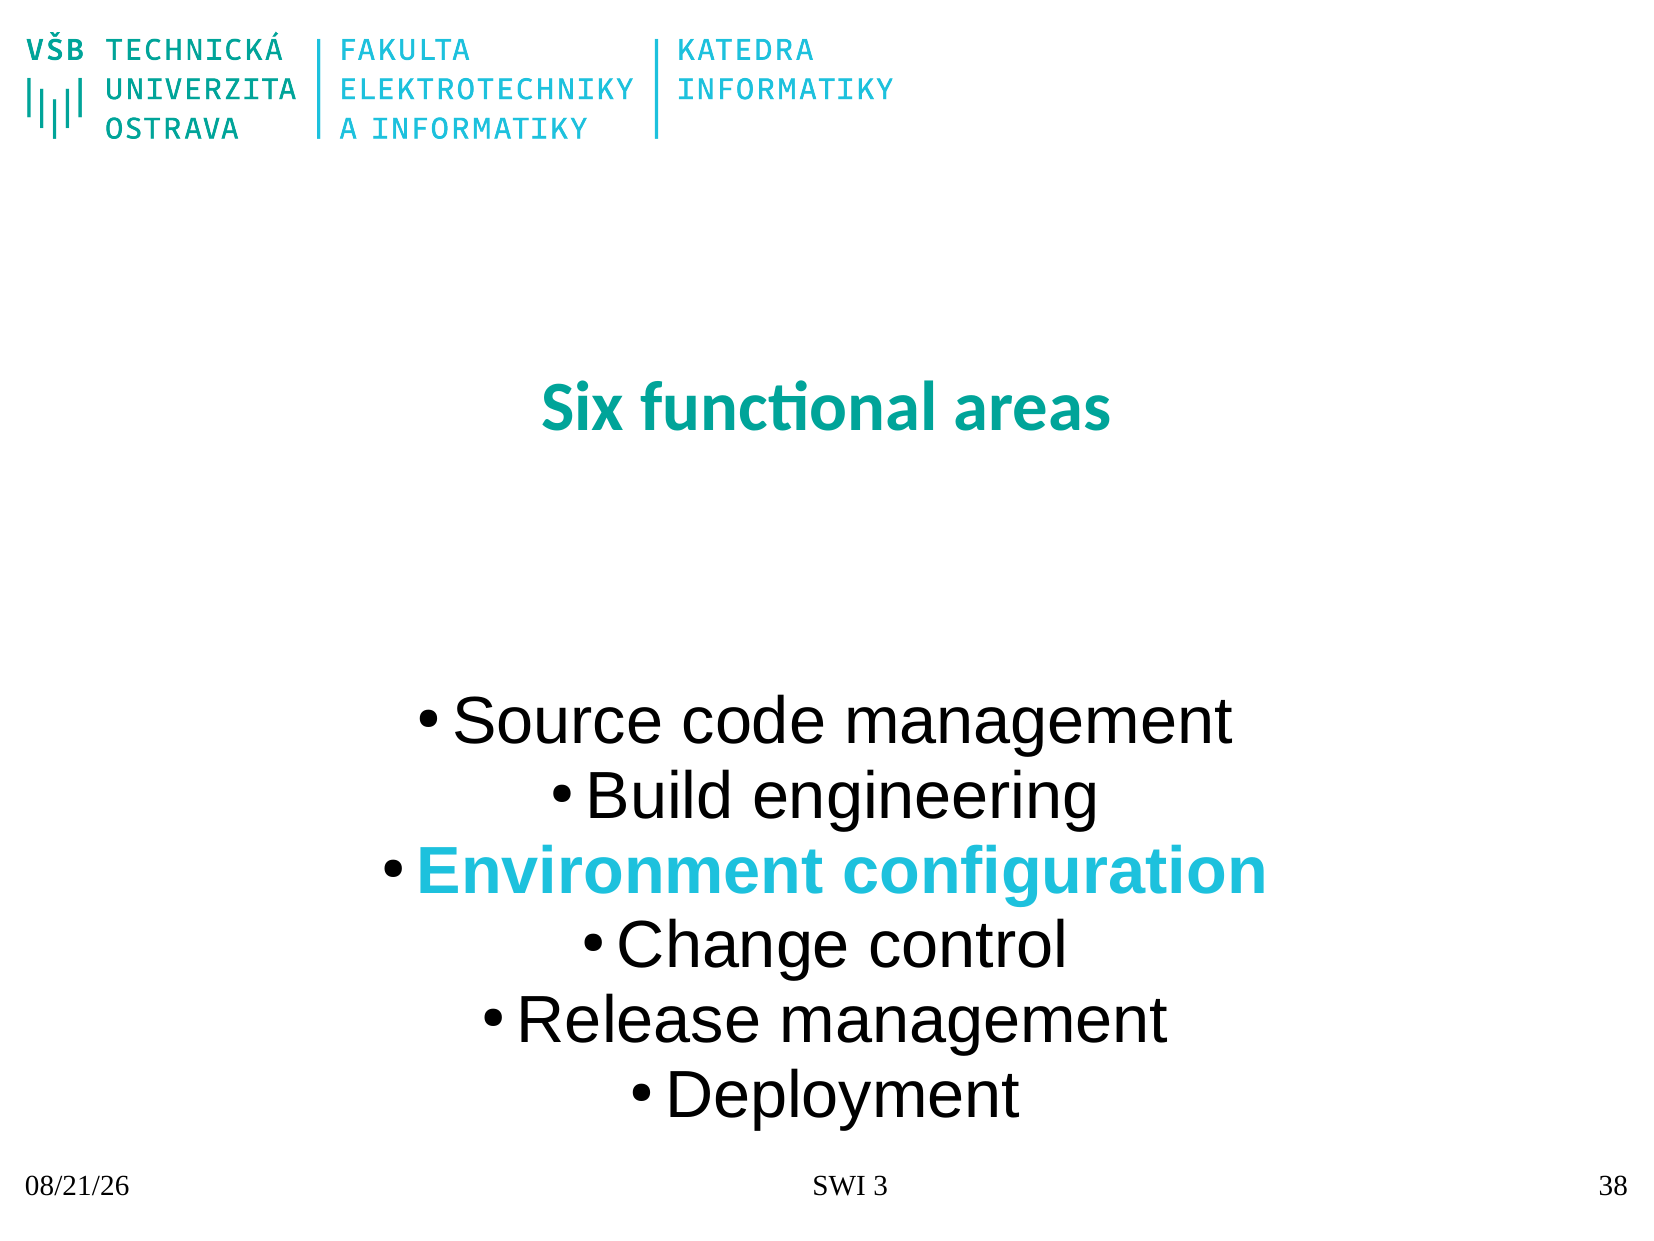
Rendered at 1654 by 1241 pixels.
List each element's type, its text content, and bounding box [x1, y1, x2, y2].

subtitle Source code management Build engineering Environment configuration Change control Release management Deployment [30, 660, 1621, 1156]
title Six functional areas [24, 184, 1629, 642]
picture [26, 31, 893, 139]
